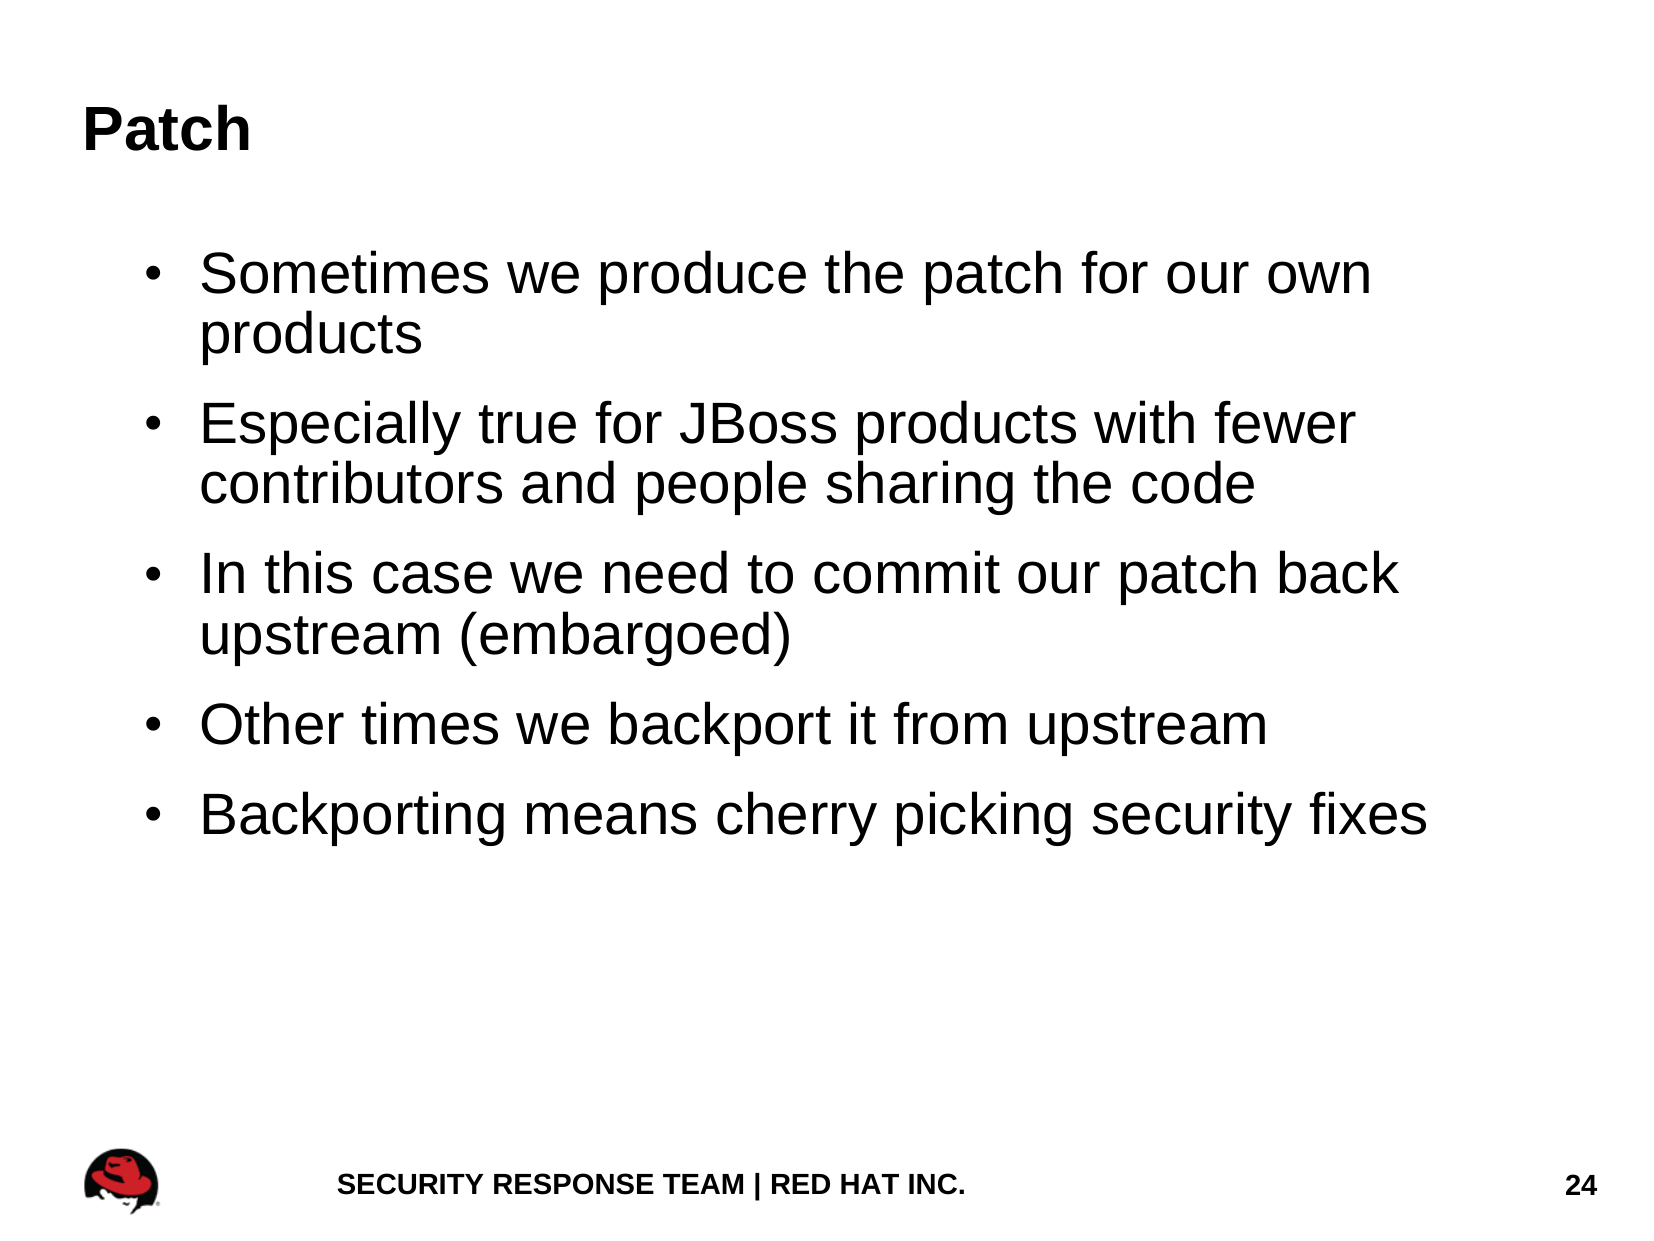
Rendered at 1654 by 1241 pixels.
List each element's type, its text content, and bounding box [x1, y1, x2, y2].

picture [83, 1146, 166, 1224]
list Sometimes we produce the patch for our own products Especially true for JBoss products with fewer contributors and people sharing the code In this case we need to commit our patch back upstream (embargoed) Other times we backport it from upstream Backporting means cherry picking security fixes [86, 244, 1575, 1039]
title Patch [82, 37, 1571, 225]
